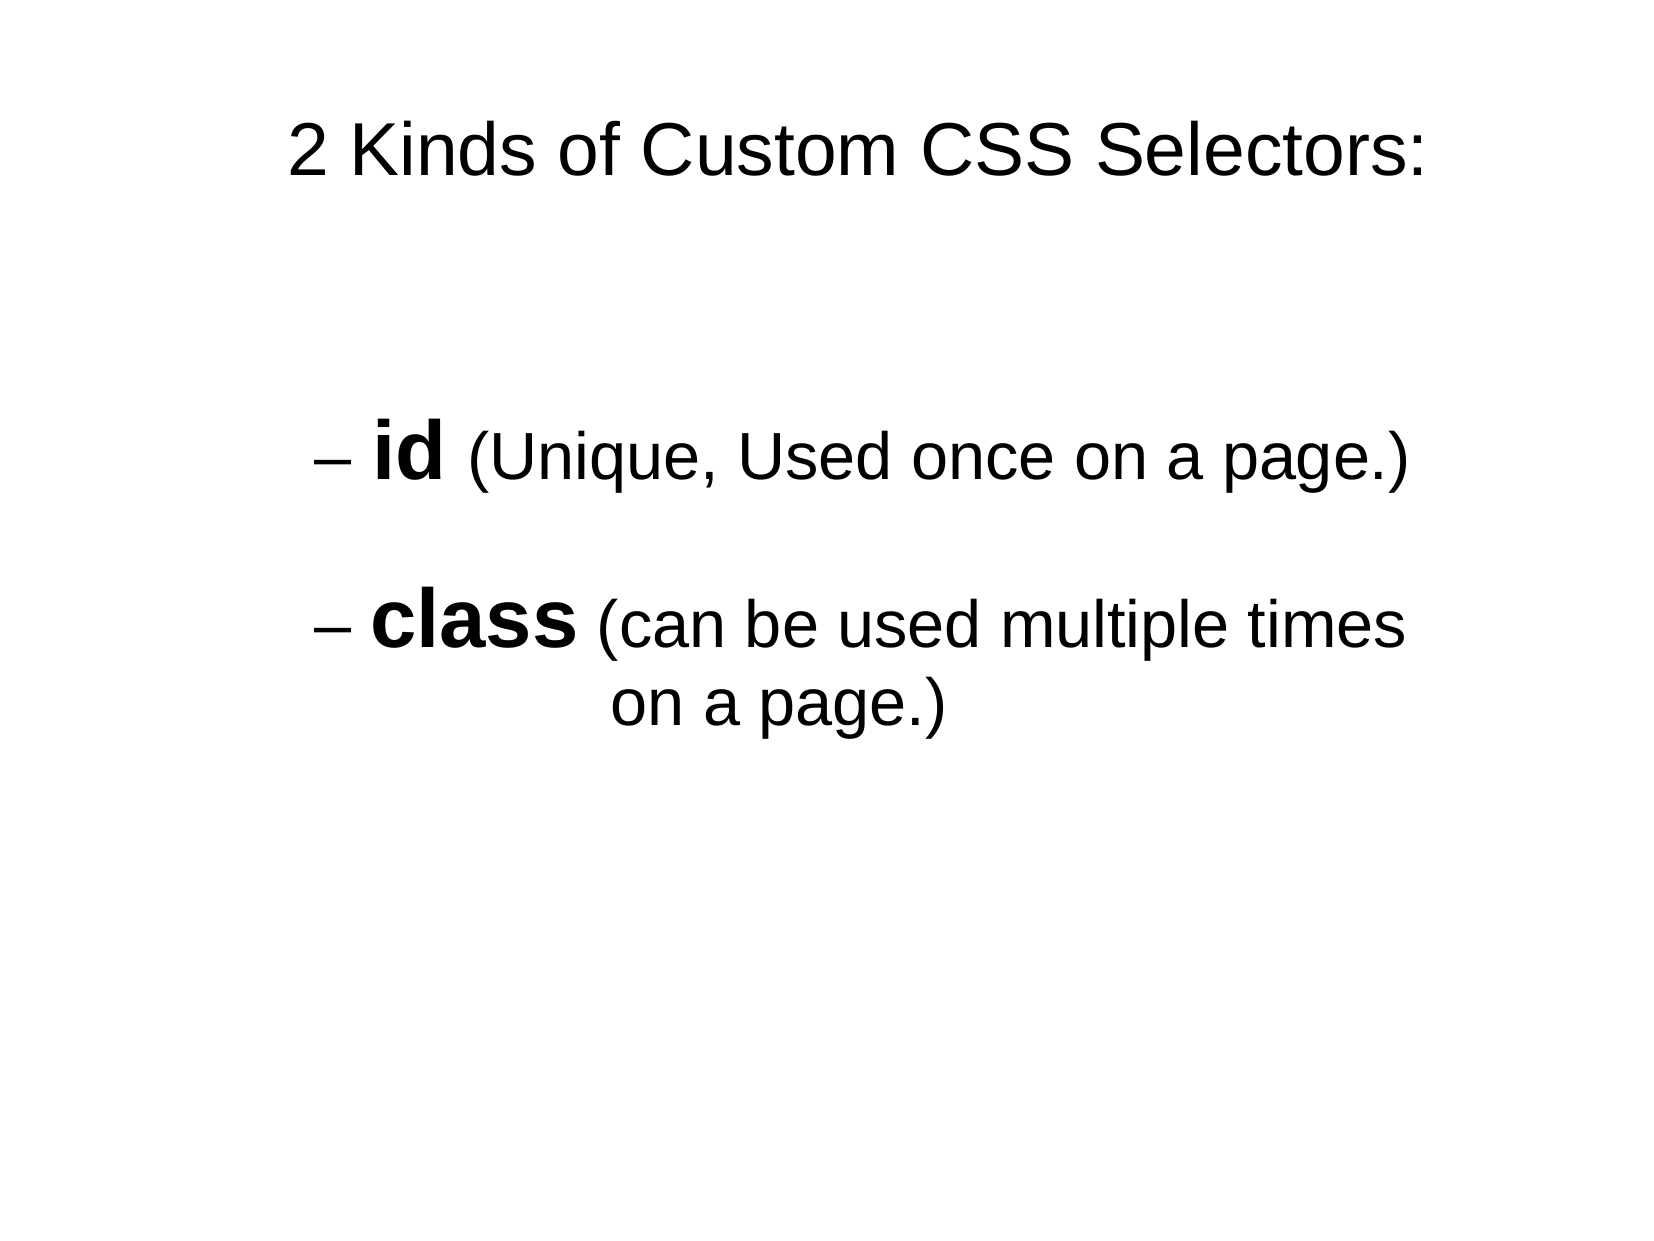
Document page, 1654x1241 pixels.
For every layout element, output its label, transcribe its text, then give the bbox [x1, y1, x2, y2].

text_box – id (Unique, Used once on a page.) – class (can be used multiple times on a page.) [300, 397, 1561, 991]
text_box 2 Kinds of Custom CSS Selectors: [210, 100, 1546, 221]
